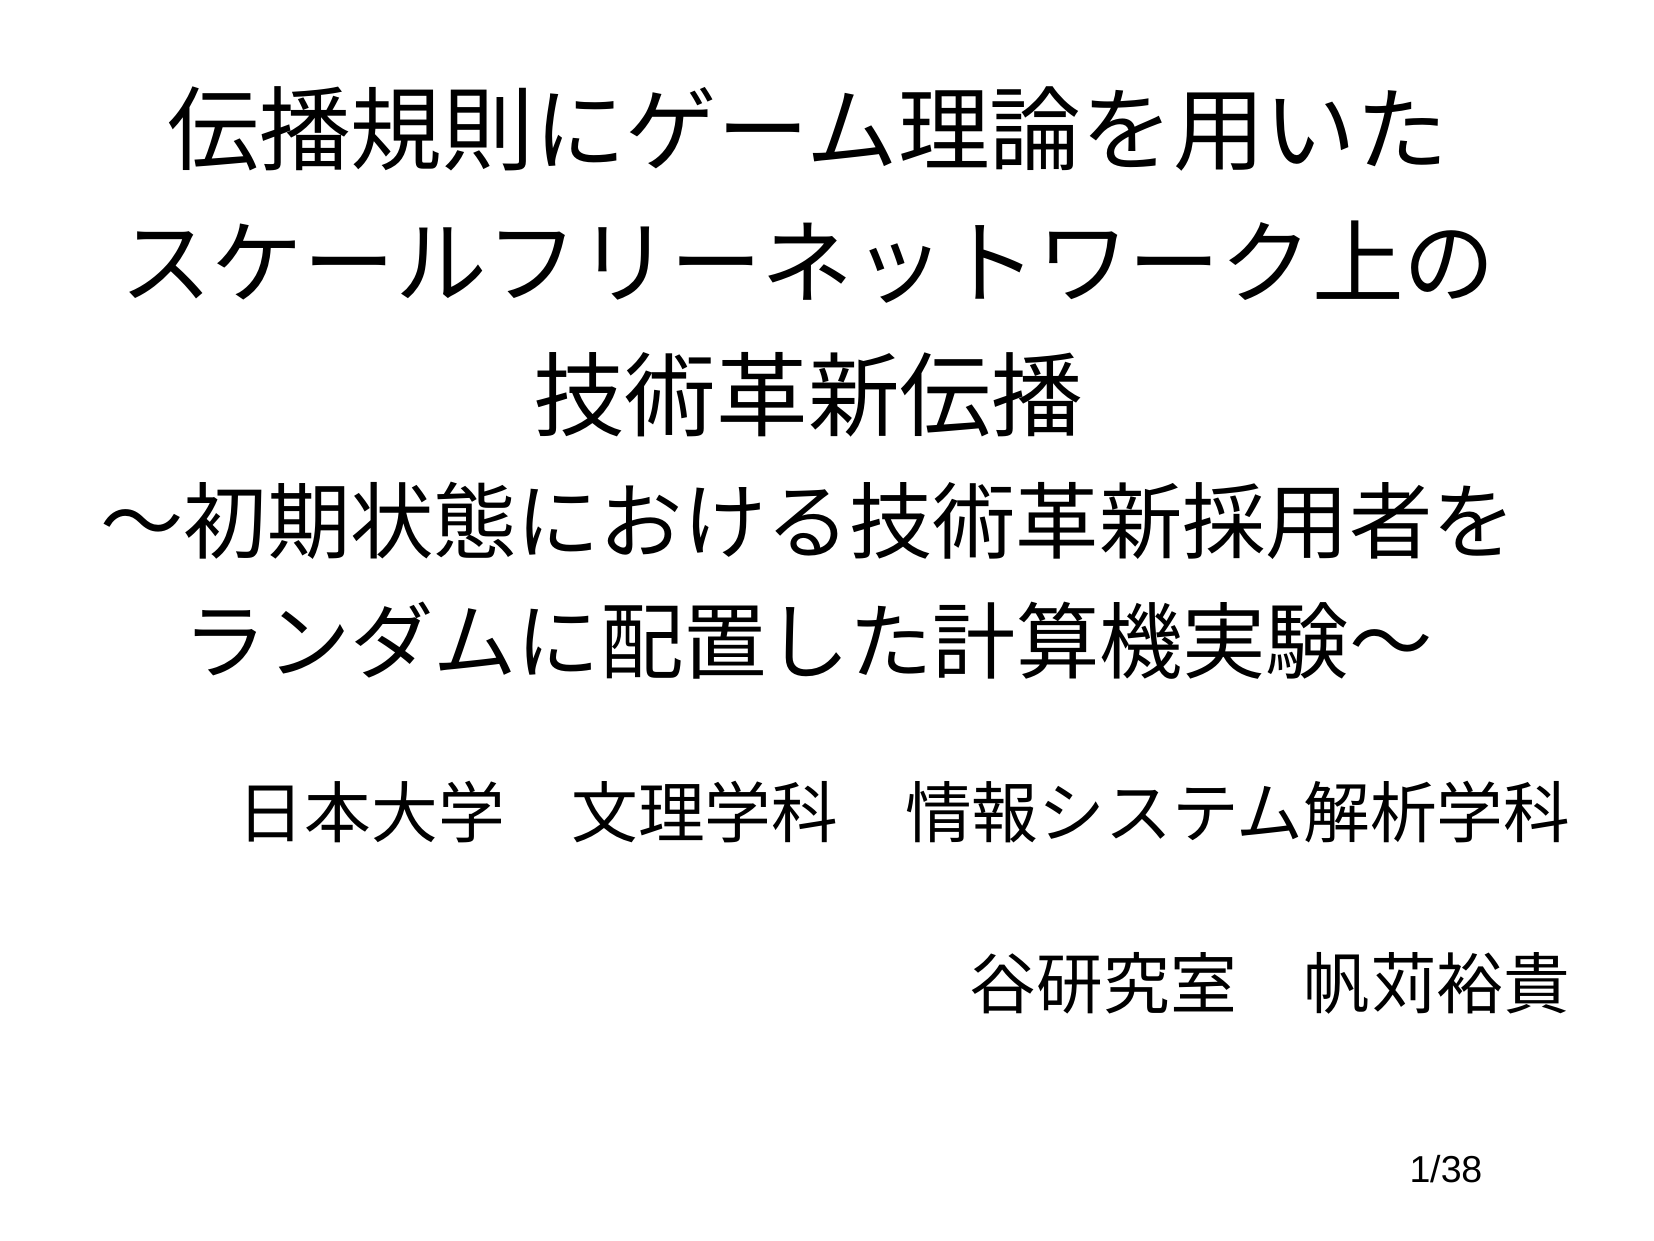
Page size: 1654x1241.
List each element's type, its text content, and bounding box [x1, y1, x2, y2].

subtitle 日本大学 文理学科 情報システム解析学科 谷研究室 帆苅裕貴 [82, 679, 1571, 1109]
title 伝播規則にゲーム理論を用いた スケールフリーネットワーク上の 技術革新伝播 〜初期状態における技術革新採用者をランダムに配置した計算機実験〜 [64, 155, 1553, 598]
text_box <番号>/38 [1420, 1140, 1601, 1211]
